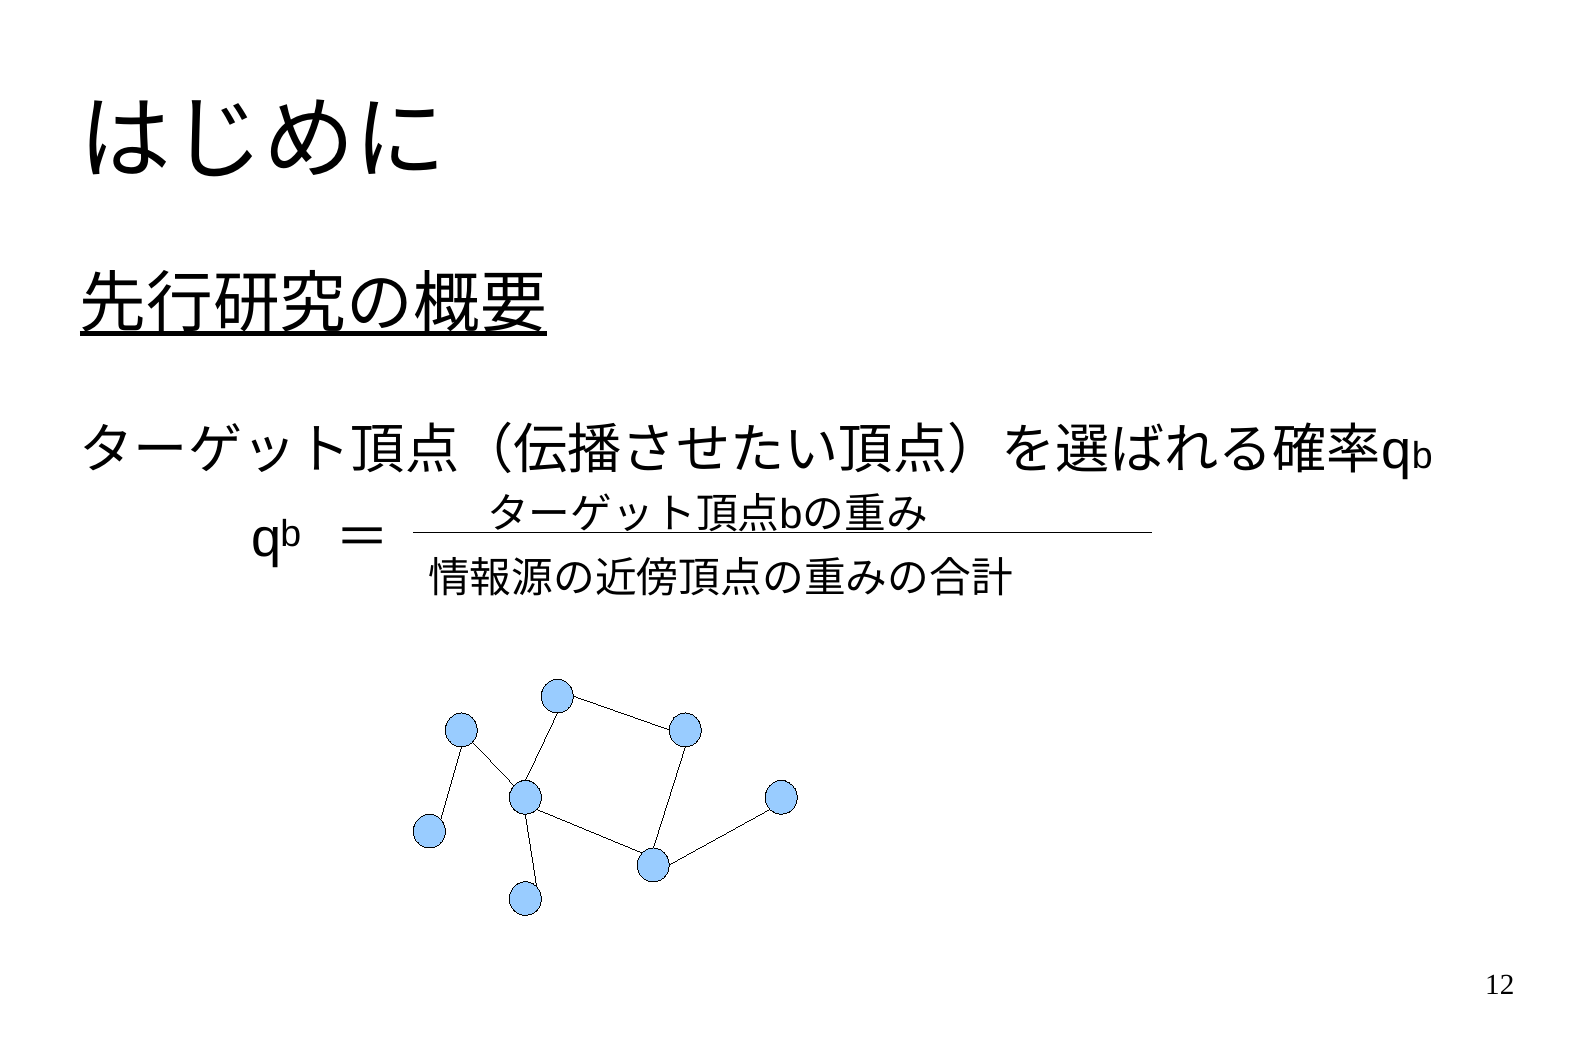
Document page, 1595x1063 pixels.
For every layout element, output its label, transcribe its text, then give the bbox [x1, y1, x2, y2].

text_box [445, 712, 478, 747]
subtitle 先行研究の概要 ターゲット頂点（伝播させたい頂点）を選ばれる確率qb [79, 248, 1515, 936]
text_box [765, 780, 798, 815]
text_box ターゲット頂点bの重み [472, 472, 1004, 534]
text_box [541, 679, 574, 713]
text_box [509, 780, 542, 815]
text_box b [265, 504, 325, 562]
text_box 情報源の近傍頂点の重みの合計 [413, 536, 1152, 593]
text_box q ＝ [236, 486, 443, 562]
text_box [669, 712, 702, 747]
text_box [637, 847, 670, 882]
text_box [509, 881, 542, 916]
text_box [413, 814, 446, 848]
title はじめに [79, 49, 1515, 213]
